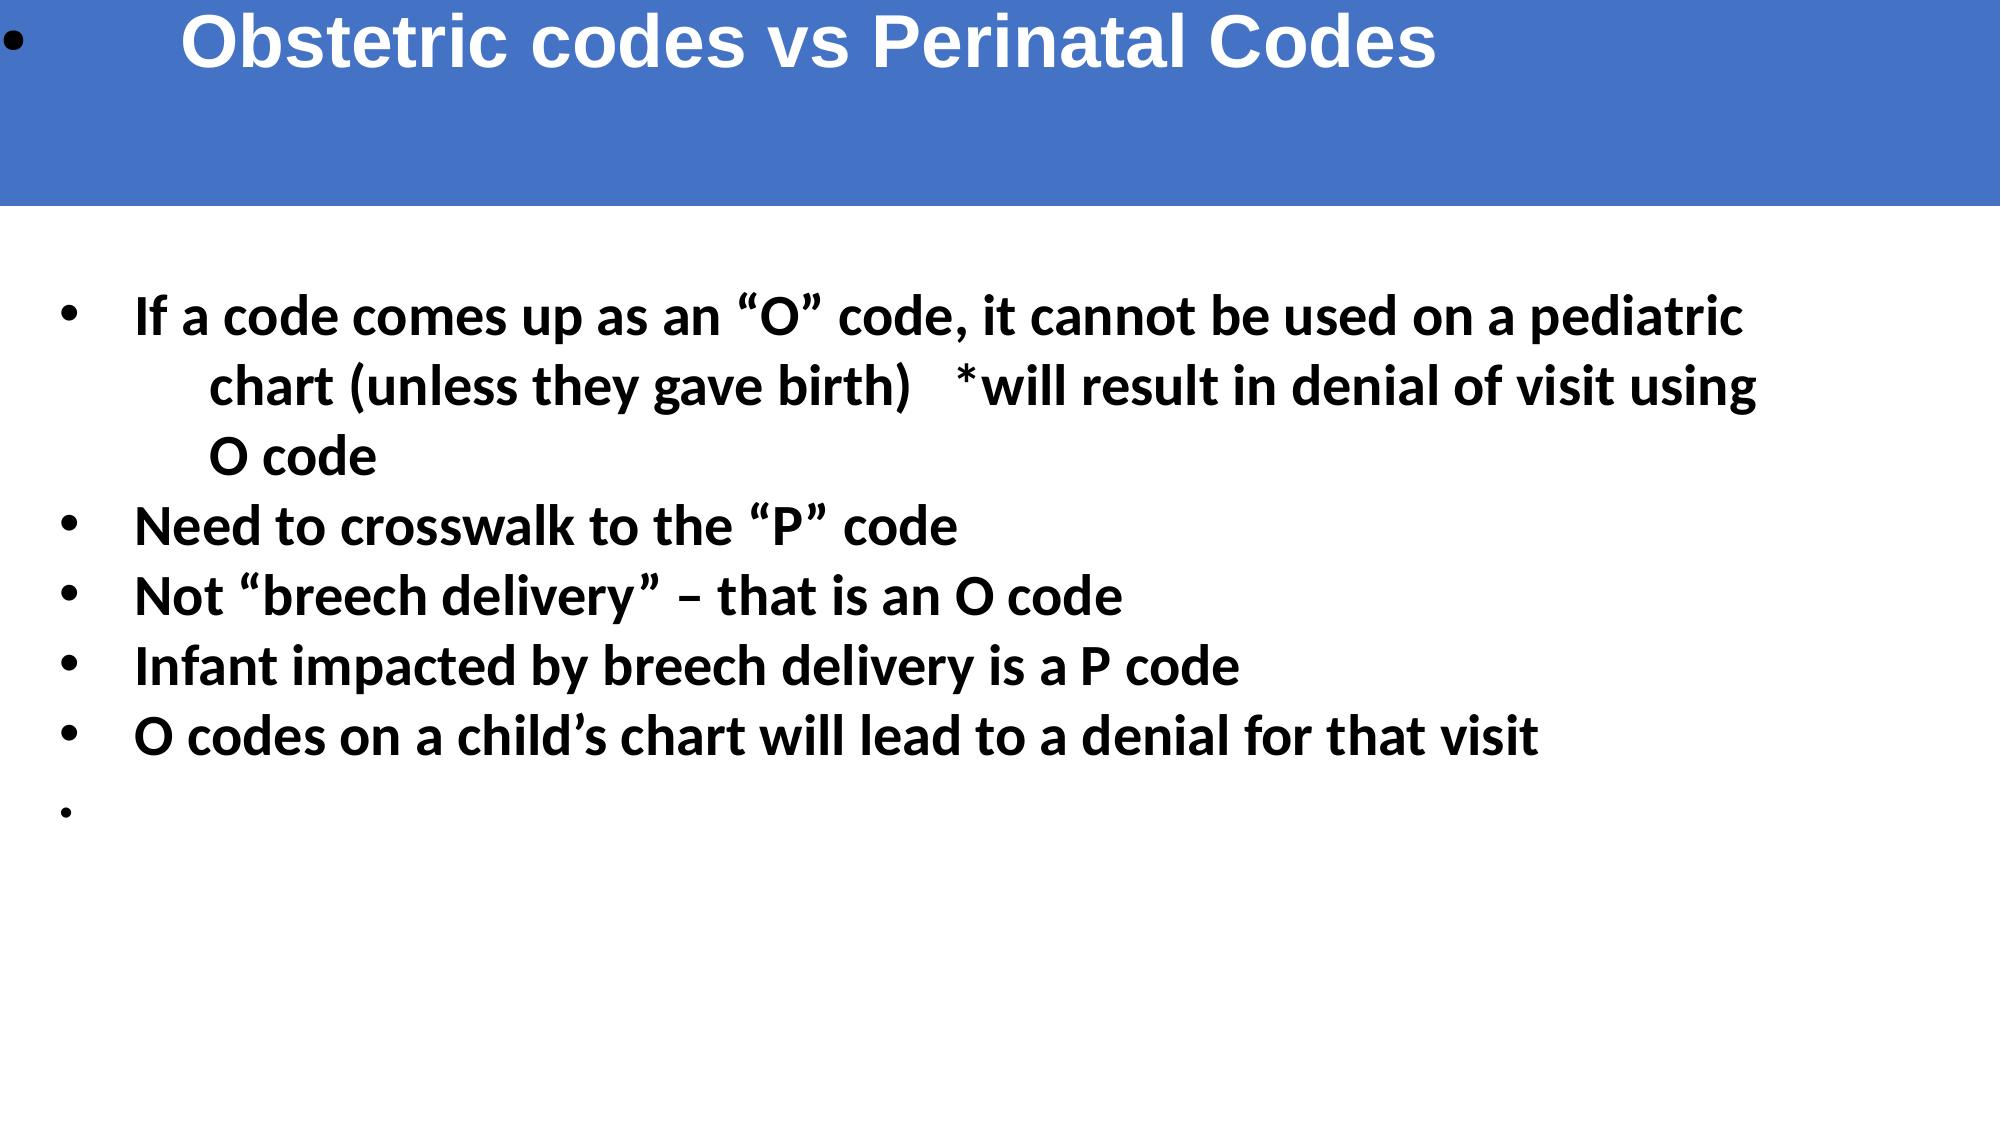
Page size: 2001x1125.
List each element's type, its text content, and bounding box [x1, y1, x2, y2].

text_box If a code comes up as an “O” code, it cannot be used on a pediatric chart (unless they gave birth) *will result in denial of visit using O code Need to crosswalk to the “P” code Not “breech delivery” – that is an O code Infant impacted by breech delivery is a P code O codes on a child’s chart will lead to a denial for that visit [44, 269, 1813, 841]
table_header Obstetric codes vs Perinatal Codes [0, 0, 2000, 206]
